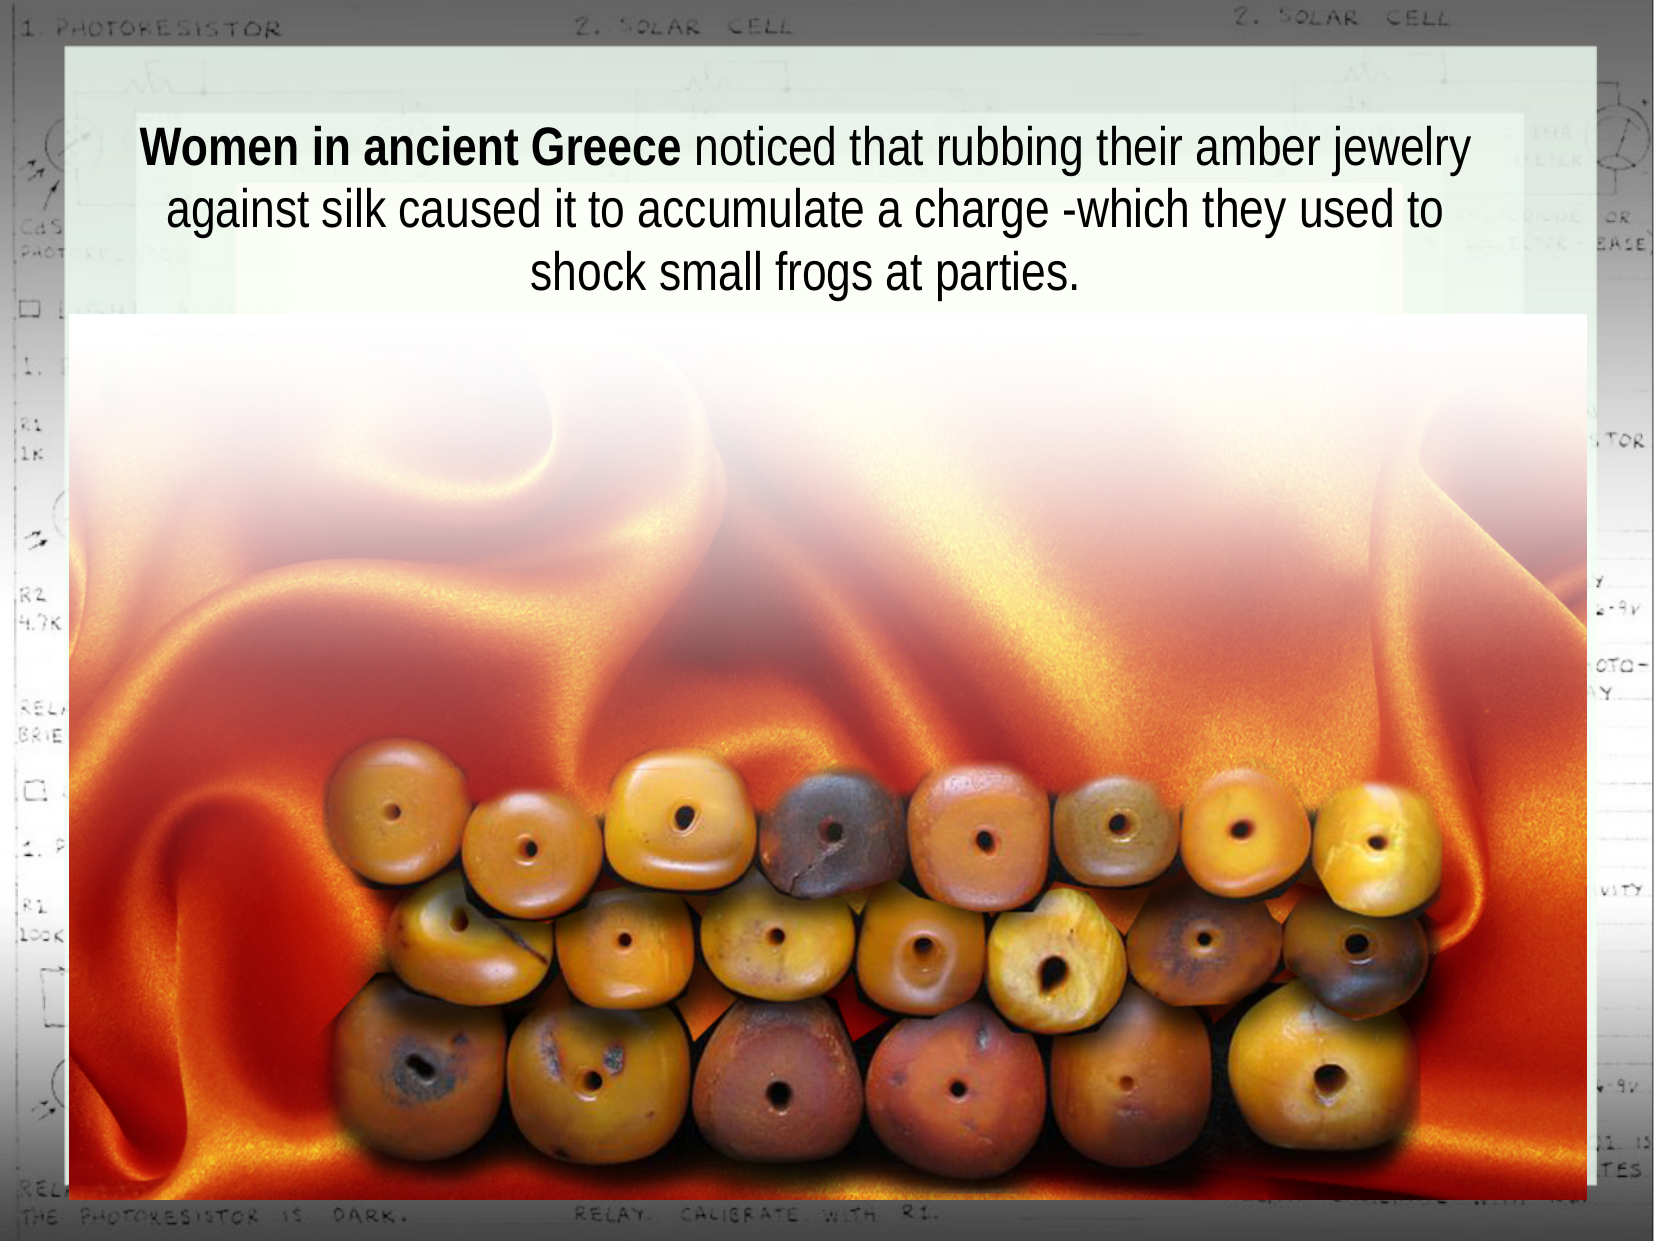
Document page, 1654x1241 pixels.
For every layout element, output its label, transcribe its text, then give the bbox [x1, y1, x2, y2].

picture [0, 0, 1654, 1241]
title Women in ancient Greece noticed that rubbing their amber jewelry against silk caused it to accumulate a charge -which they used to shock small frogs at parties. [112, 41, 1501, 376]
